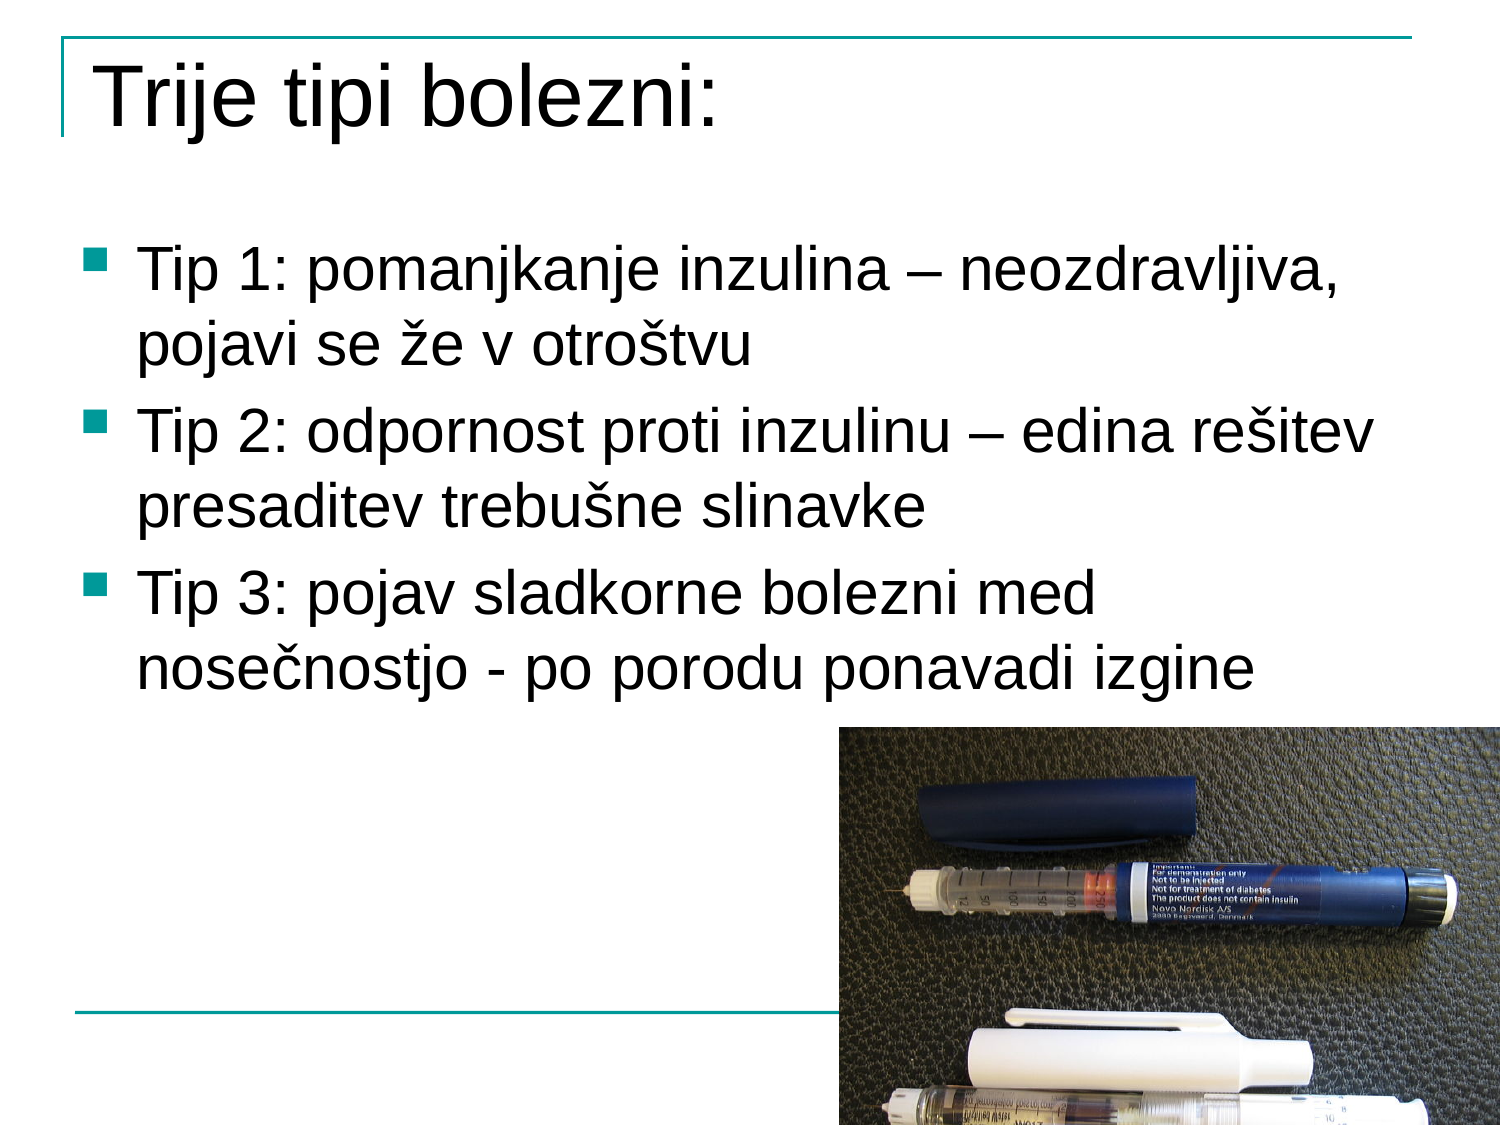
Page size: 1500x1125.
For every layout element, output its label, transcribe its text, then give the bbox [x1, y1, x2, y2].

title Trije tipi bolezni: [76, 31, 1427, 256]
picture [839, 727, 1500, 1125]
list Tip 1: pomanjkanje inzulina – neozdravljiva, pojavi se že v otroštvu Tip 2: odpornost proti inzulinu – edina rešitev presaditev trebušne slinavke Tip 3: pojav sladkorne bolezni med nosečnostjo - po porodu ponavadi izgine [64, 220, 1415, 895]
